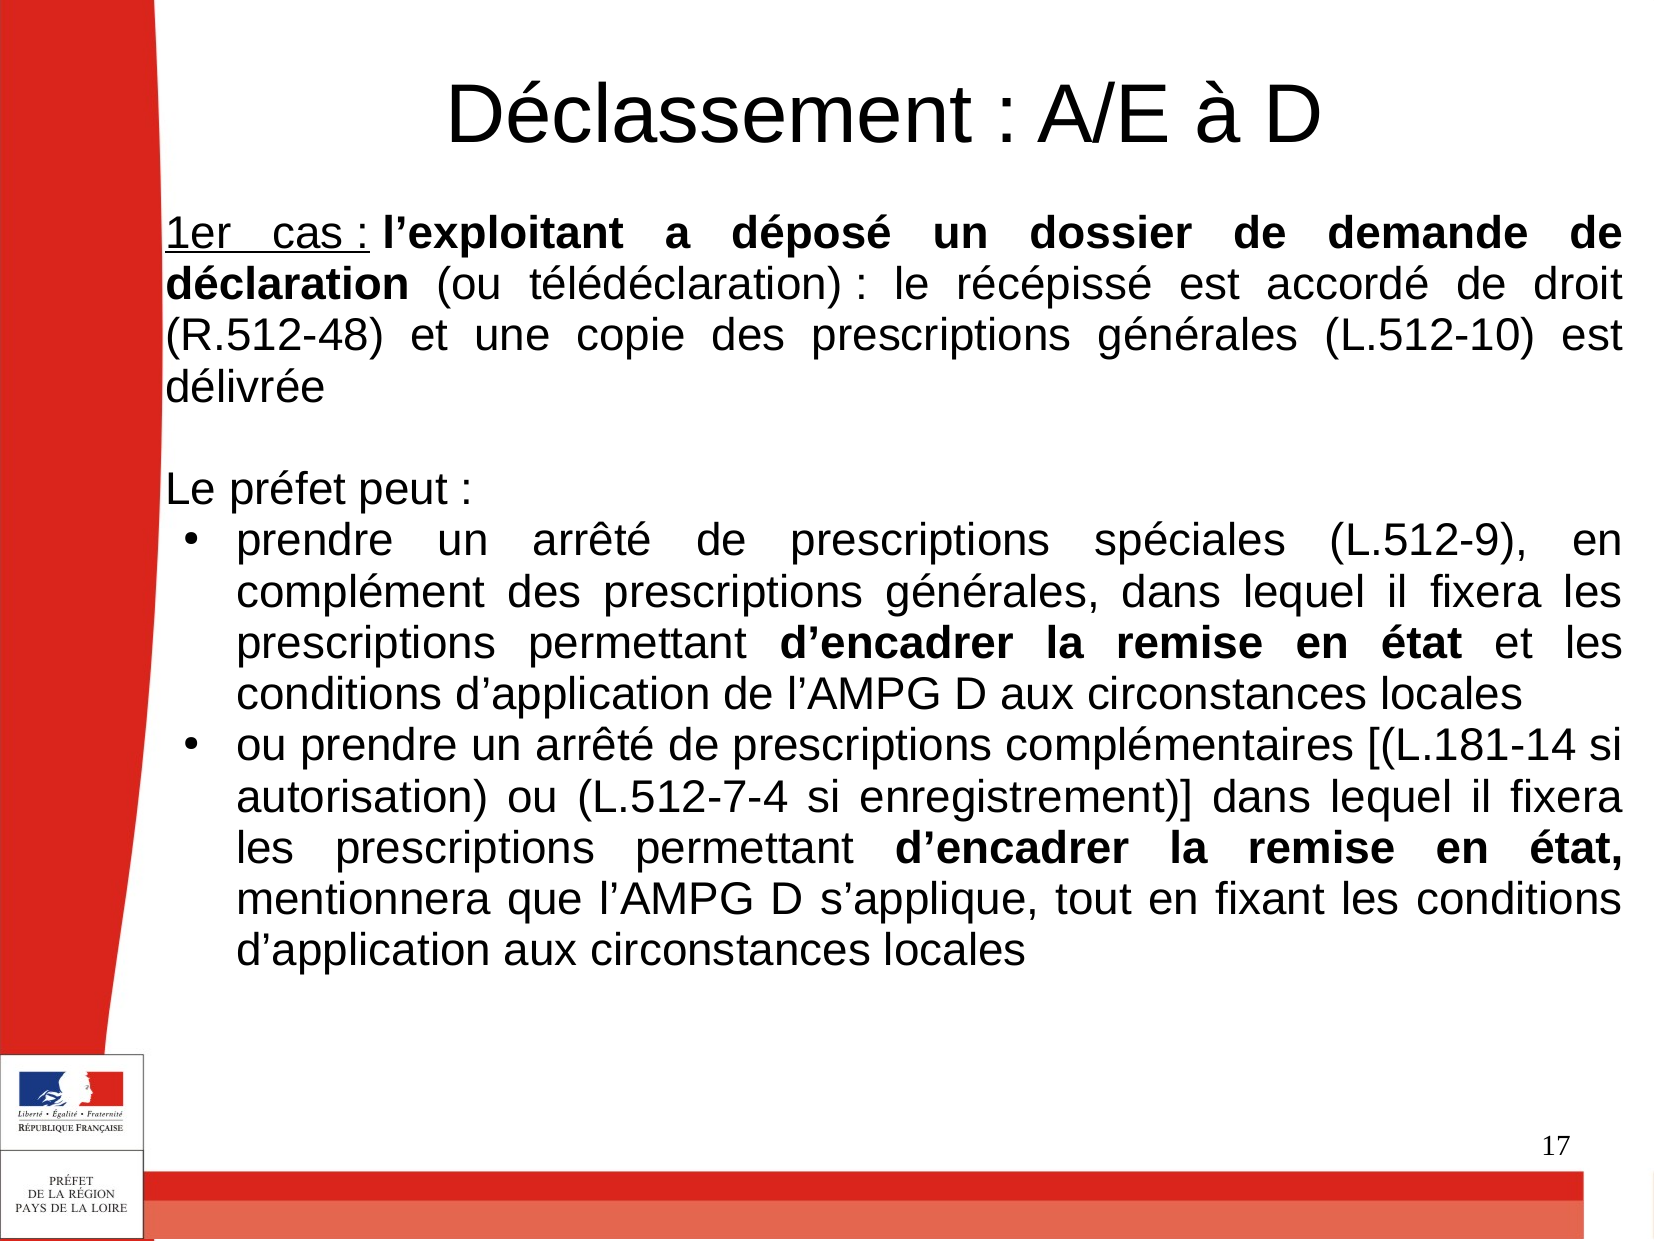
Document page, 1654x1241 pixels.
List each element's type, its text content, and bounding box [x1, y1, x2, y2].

picture [0, 0, 1654, 1241]
title Déclassement : A/E à D [165, 7, 1654, 214]
list 1er cas : l’exploitant a déposé un dossier de demande de déclaration (ou télédéclaration) : le récépissé est accordé de droit (R.512-48) et une copie des prescriptions générales (L.512-10) est délivrée Le préfet peut : prendre un arrêté de prescriptions spéciales (L.512-9), en complément des prescriptions générales, dans lequel il fixera les prescriptions permettant d’encadrer la remise en état et les conditions d’application de l’AMPG D aux circonstances locales ou prendre un arrêté de prescriptions complémentaires [(L.181-14 si autorisation) ou (L.512-7-4 si enregistrement)] dans lequel il fixera les prescriptions permettant d’encadrer la remise en état, mentionnera que l’AMPG D s’applique, tout en fixant les conditions d’application aux circonstances locales [165, 206, 1625, 1093]
